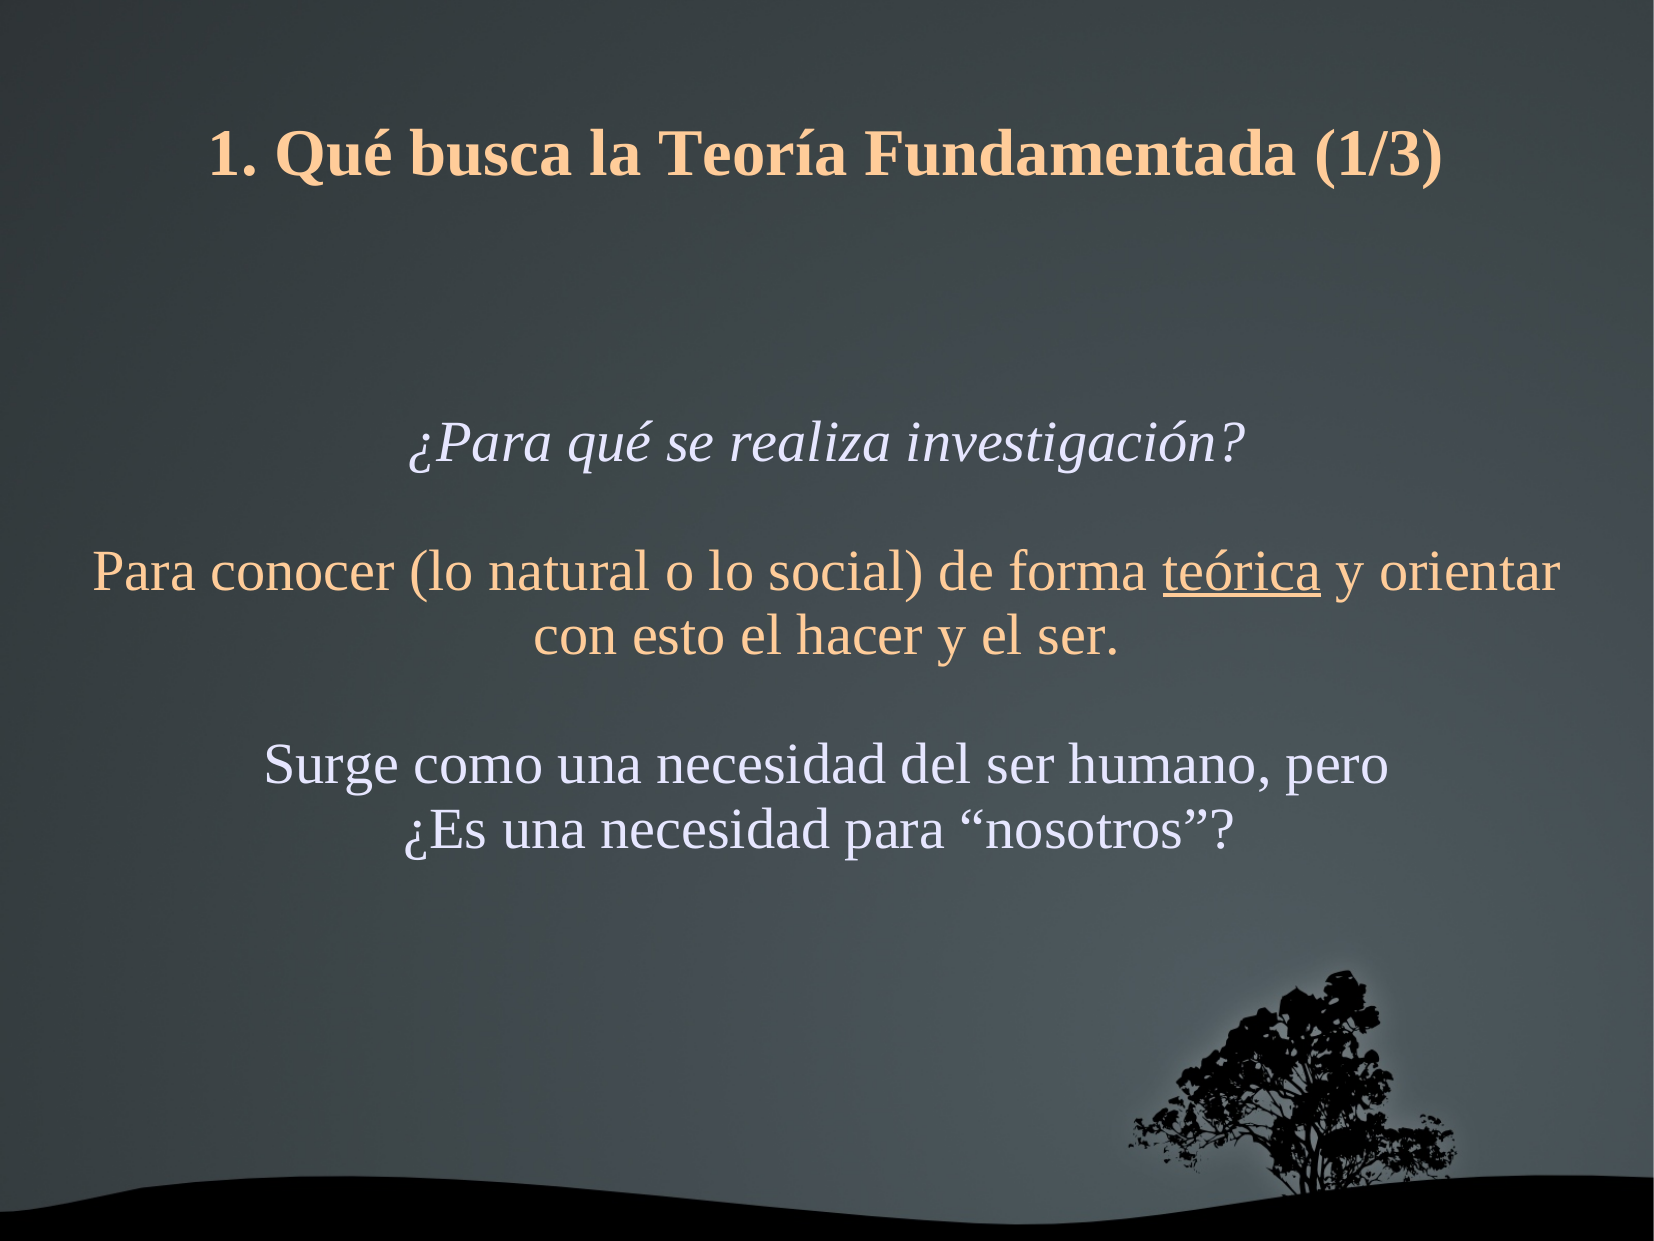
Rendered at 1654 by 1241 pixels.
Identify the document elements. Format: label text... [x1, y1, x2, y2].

subtitle ¿Para qué se realiza investigación? Para conocer (lo natural o lo social) de forma teórica y orientar con esto el hacer y el ser. Surge como una necesidad del ser humano, pero ¿Es una necesidad para “nosotros”? [82, 290, 1571, 1109]
title 1. Qué busca la Teoría Fundamentada (1/3) [82, 49, 1571, 257]
picture [0, 0, 1654, 1241]
